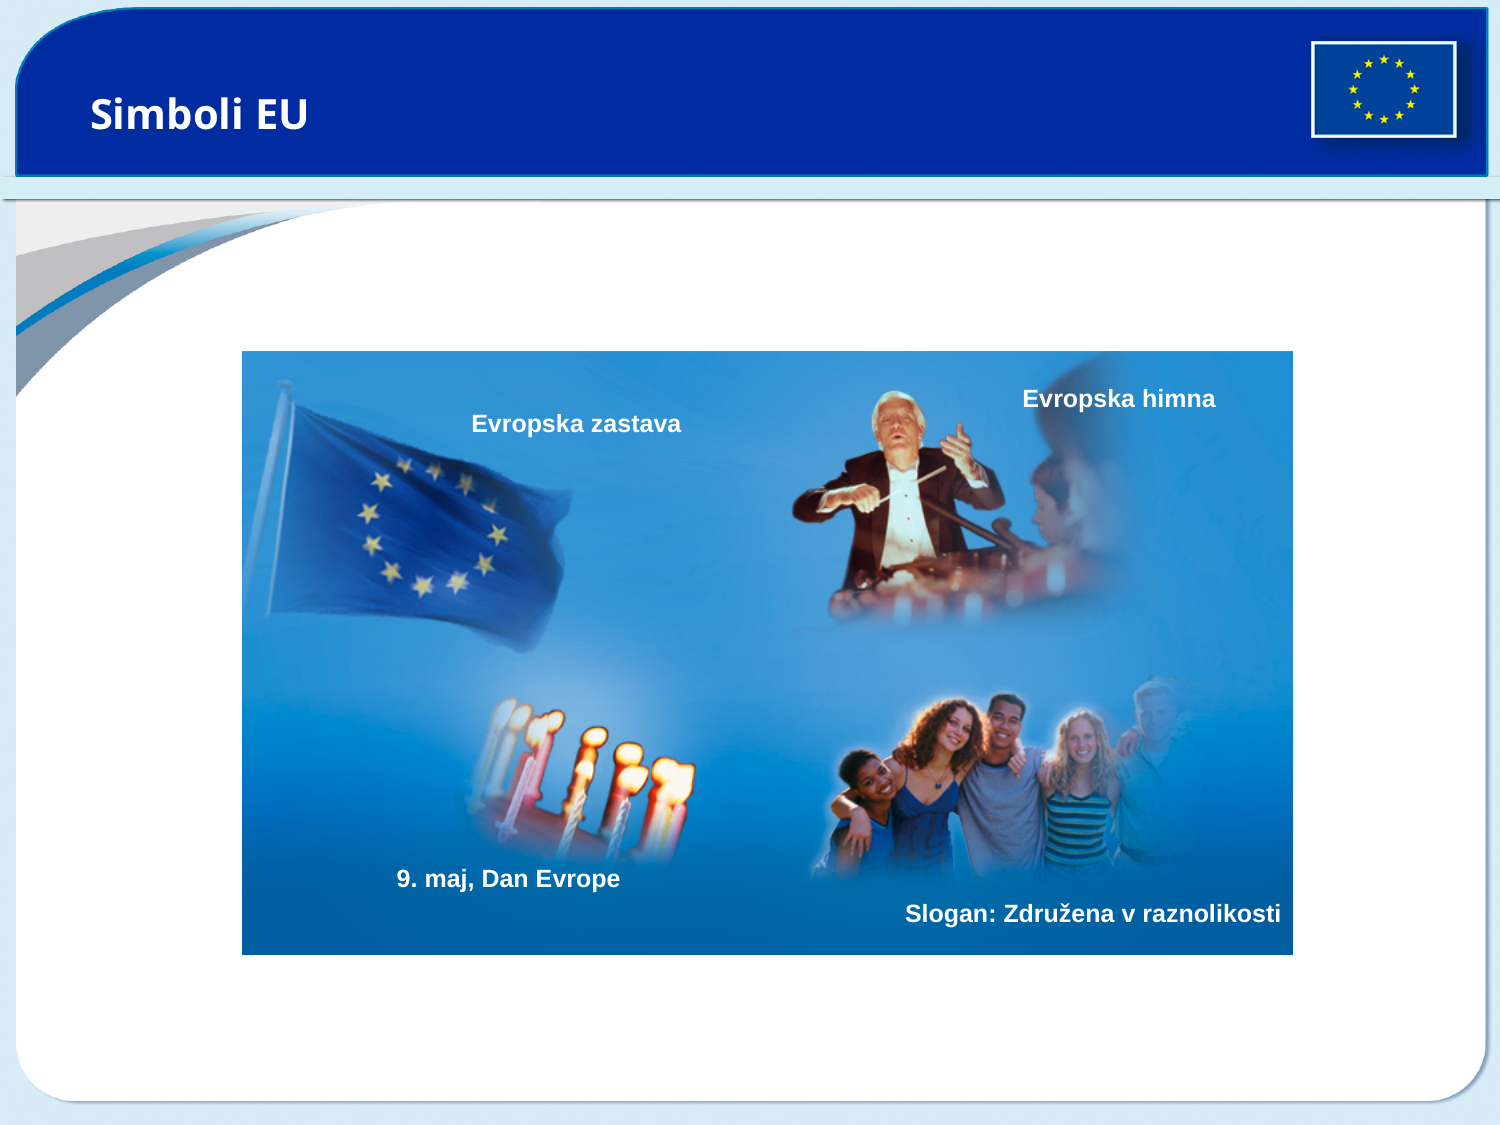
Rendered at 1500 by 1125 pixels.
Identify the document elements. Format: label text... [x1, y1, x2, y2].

text_box Evropska zastava [456, 399, 697, 445]
text_box 9. maj, Dan Evrope [374, 855, 636, 901]
title Simboli EU [75, 19, 1294, 207]
picture [0, 0, 1500, 1125]
text_box Evropska himna [1007, 375, 1232, 420]
text_box Slogan: Združena v raznolikosti [890, 890, 1298, 936]
